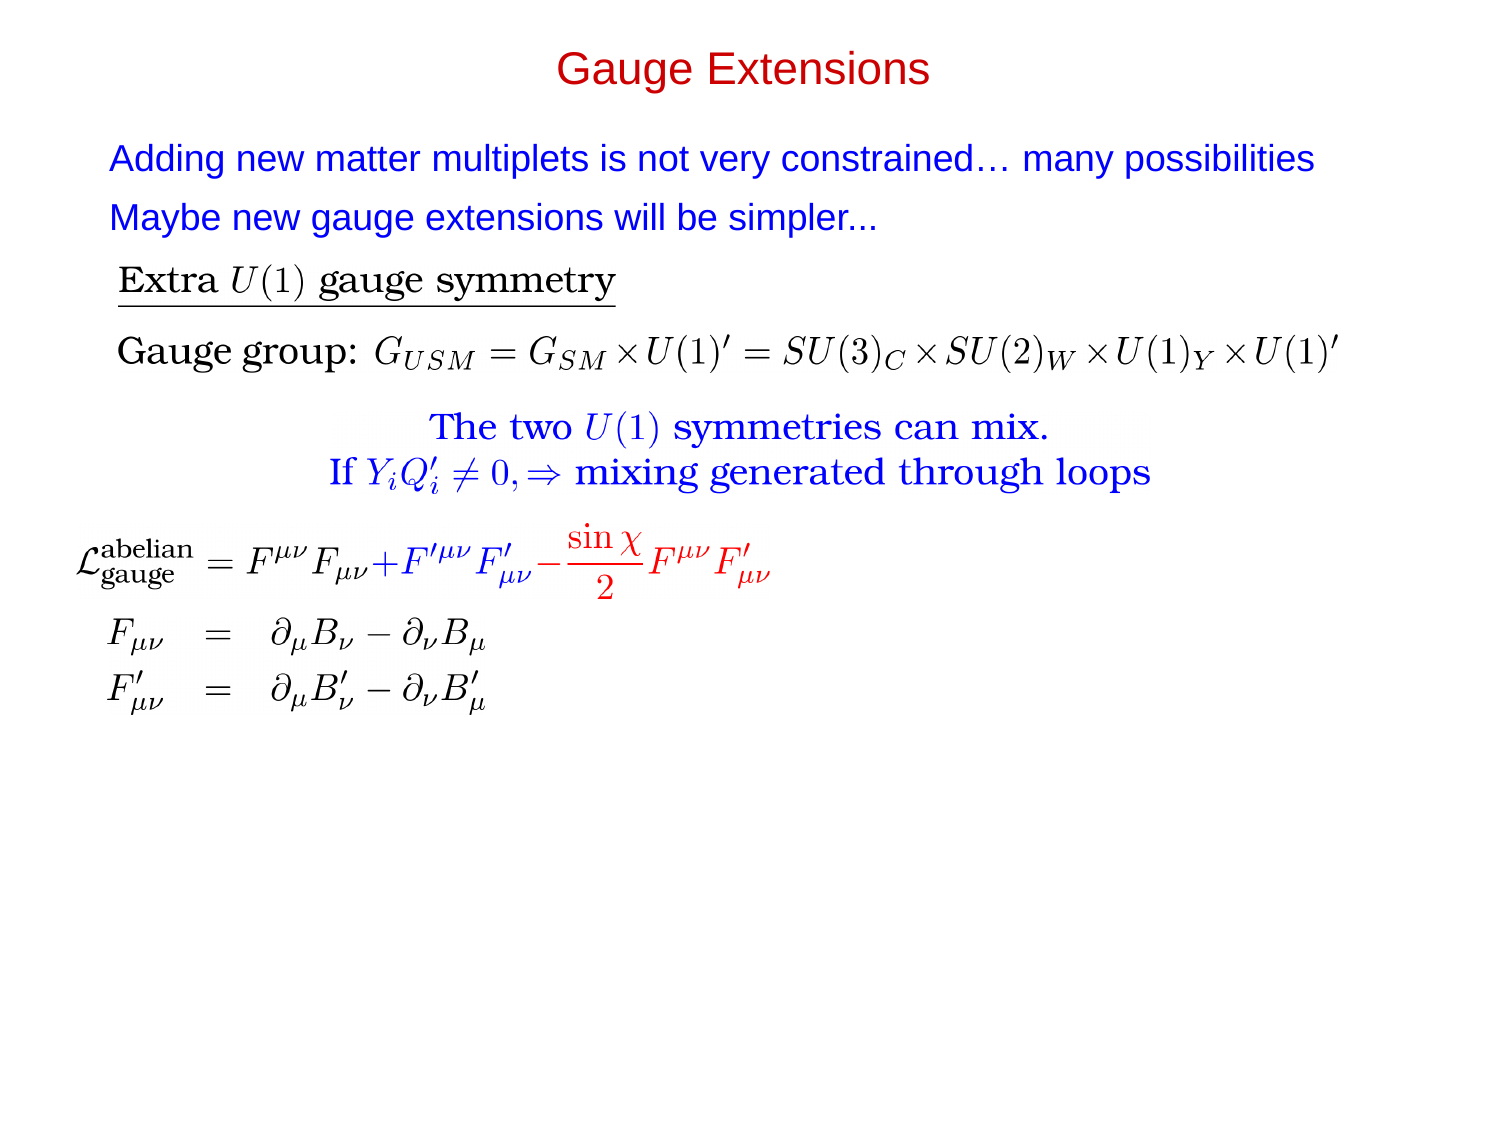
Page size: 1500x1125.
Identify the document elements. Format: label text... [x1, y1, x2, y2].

text_box Gauge Extensions [23, 35, 1477, 116]
picture [118, 334, 1338, 373]
picture [76, 523, 770, 599]
text_box Maybe new gauge extensions will be simpler... [94, 188, 993, 246]
picture [330, 411, 1150, 494]
text_box Adding new matter multiplets is not very constrained… many possibilities [94, 129, 1359, 229]
picture [118, 264, 616, 307]
picture [107, 617, 485, 715]
